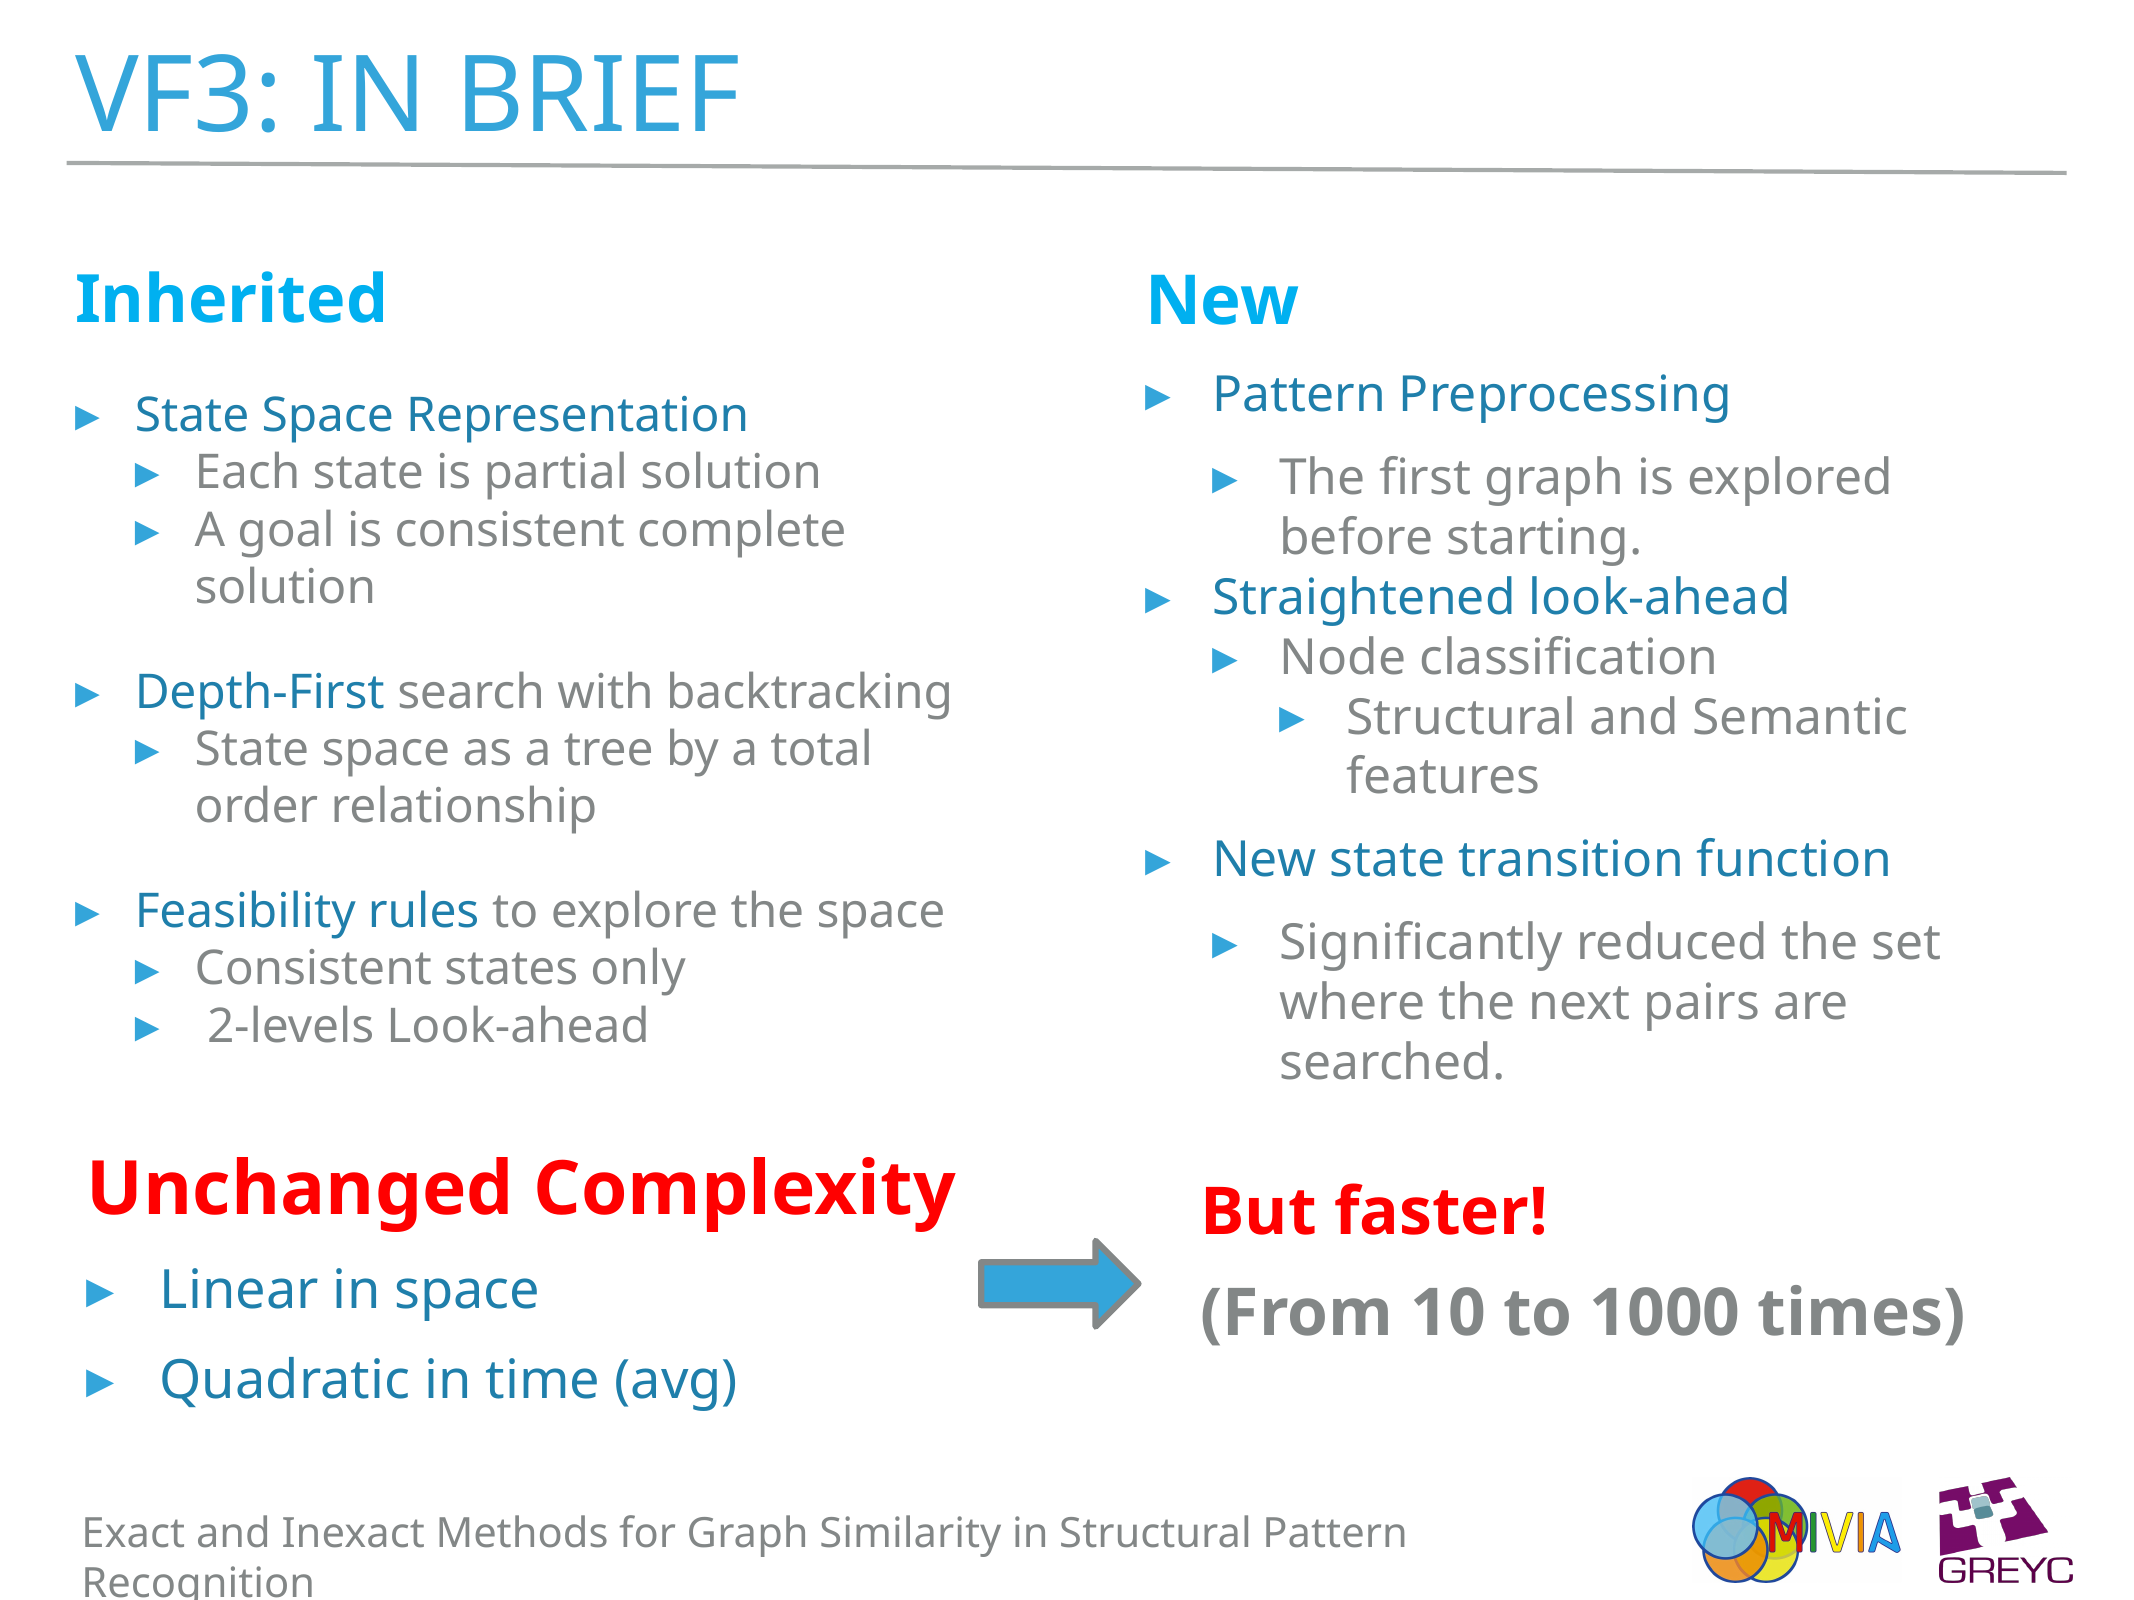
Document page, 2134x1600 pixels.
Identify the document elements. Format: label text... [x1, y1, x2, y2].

text_box [981, 1240, 1139, 1327]
list Inherited State Space Representation Each state is partial solution A goal is consistent complete solution Depth-First search with backtracking State space as a tree by a total order relationship Feasibility rules to explore the space Consistent states only 2-levels Look-ahead [66, 247, 982, 1102]
picture [1939, 1477, 2073, 1583]
text_box But faster! (From 10 to 1000 times) [1192, 1159, 2042, 1408]
picture [1692, 1477, 1902, 1583]
text_box Unchanged Complexity Linear in space Quadratic in time (avg) [78, 1131, 982, 1437]
text_box New Pattern Preprocessing The first graph is explored before starting. Straightened look-ahead Node classification Structural and Semantic features New state transition function Significantly reduced the set where the next pairs are searched. [1136, 247, 2040, 1102]
title VF3: IN BRIEF [66, 41, 1662, 161]
